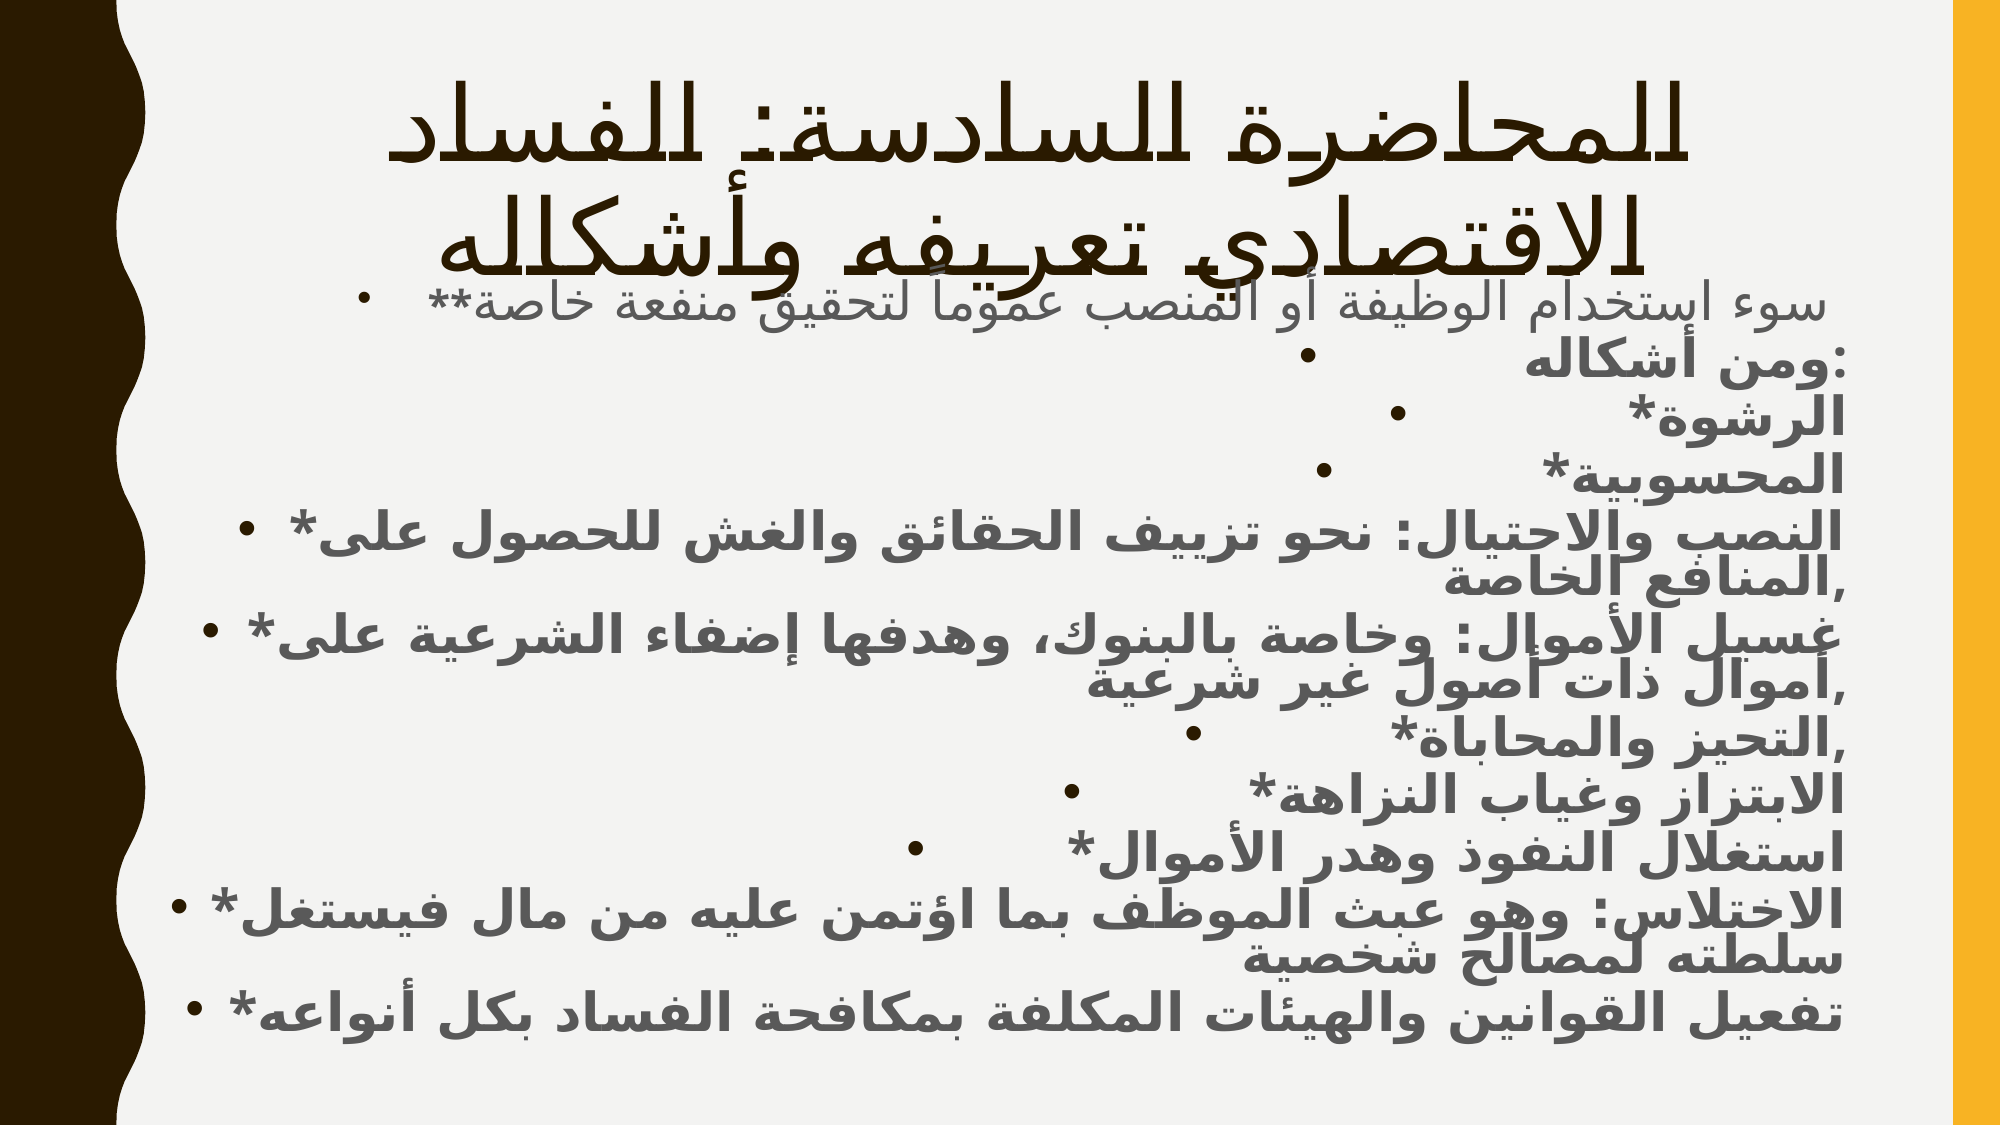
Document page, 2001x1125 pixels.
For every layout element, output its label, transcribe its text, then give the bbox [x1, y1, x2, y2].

title المحاضرة السادسة: الفساد الاقتصادي تعريفه وأشكاله [205, 62, 1876, 308]
list **سوء استخدام الوظيفة أو المنصب عموماً لتحقيق منفعة خاصة ومن أشكاله: *الرشوة *المحسوبية *النصب والاحتيال: نحو تزييف الحقائق والغش للحصول على المنافع الخاصة, *غسيل الأموال: وخاصة بالبنوك، وهدفها إضفاء الشرعية على أموال ذات أصول غير شرعية, *التحيز والمحاباة, *الابتزاز وغياب النزاهة *استغلال النفوذ وهدر الأموال *الاختلاس: وهو عبث الموظف بما اؤتمن عليه من مال فيستغل سلطته لمصالح شخصية *تفعيل القوانين والهيئات المكلفة بمكافحة الفساد بكل أنواعه [137, 276, 1863, 1066]
